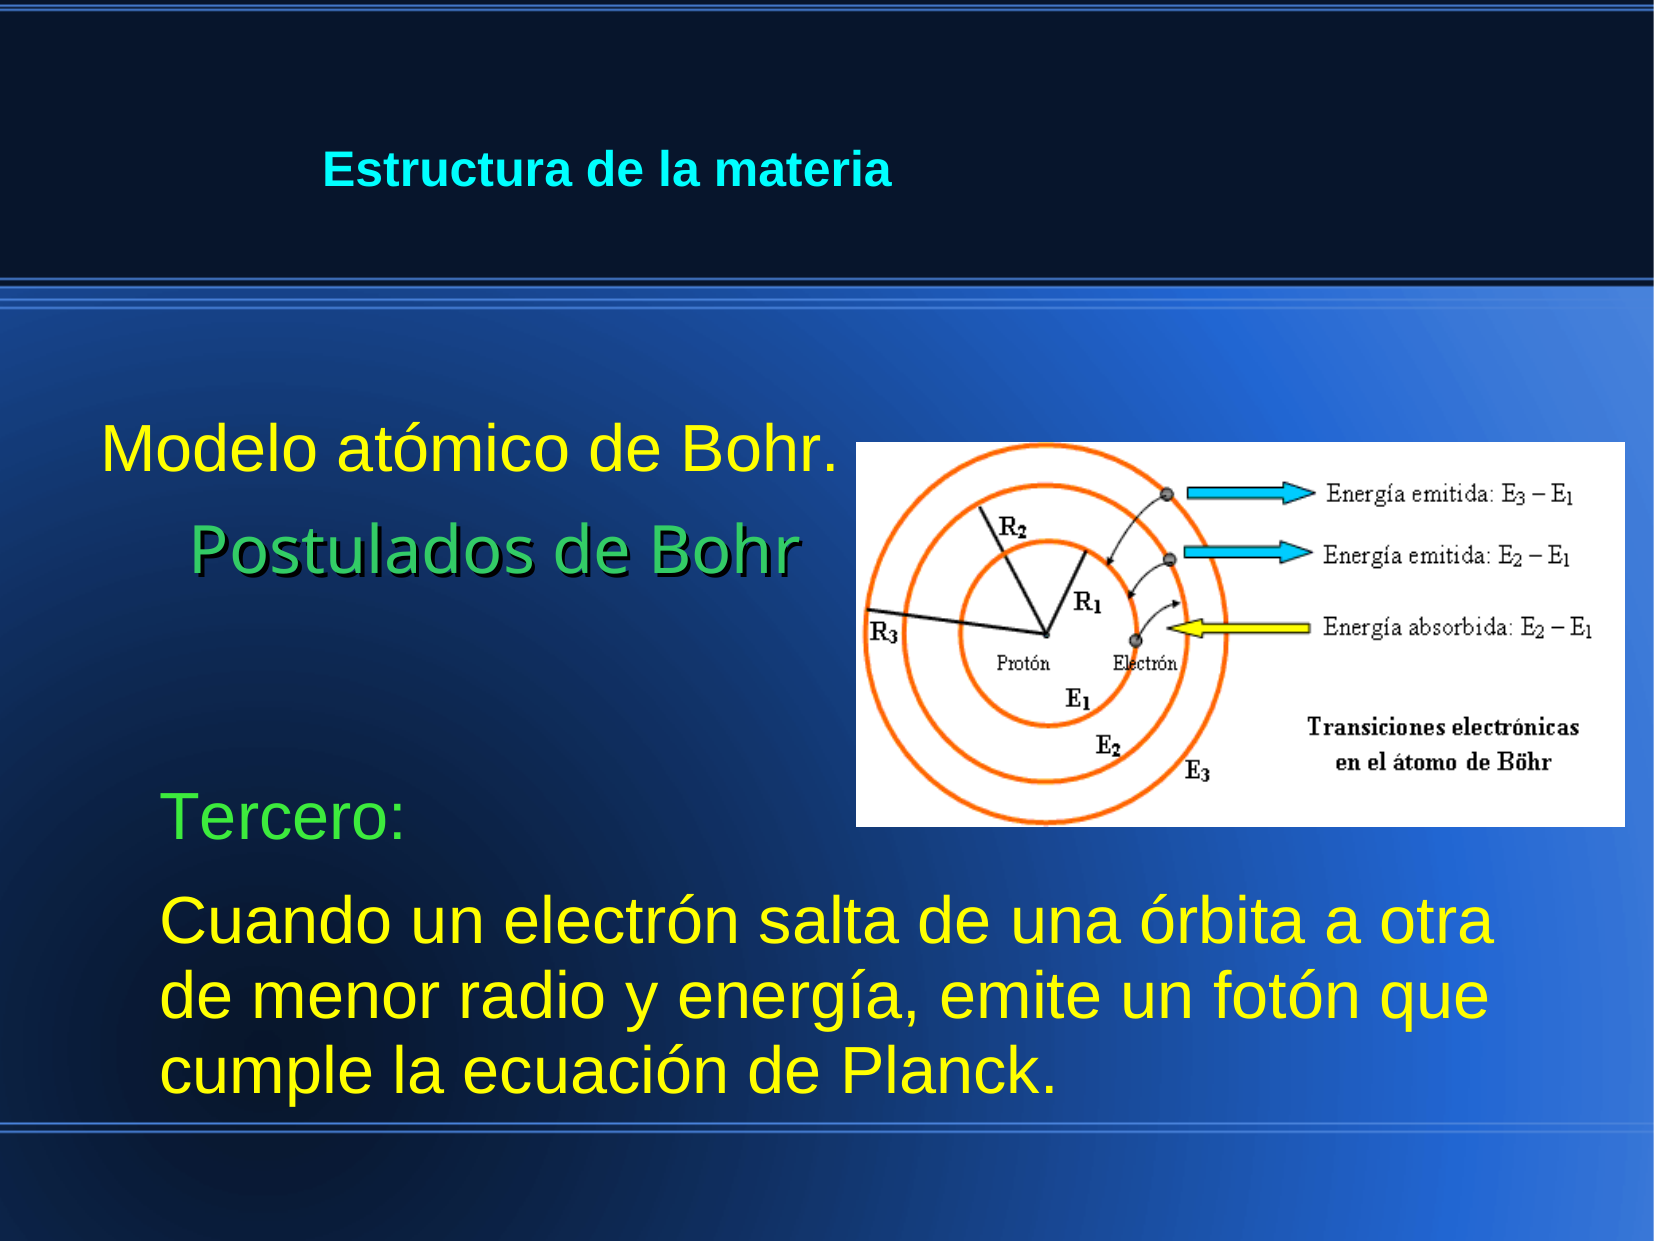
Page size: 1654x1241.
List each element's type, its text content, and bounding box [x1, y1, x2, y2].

text_box Postulados de Bohr [118, 501, 856, 739]
list Tercero: Cuando un electrón salta de una órbita a otra de menor radio y energía, emite un fotón que cumple la ecuación de Planck. [88, 778, 1565, 1108]
title Estructura de la materia [32, 118, 1182, 220]
picture [0, 0, 1654, 1241]
list Modelo atómico de Bohr. [29, 306, 916, 562]
